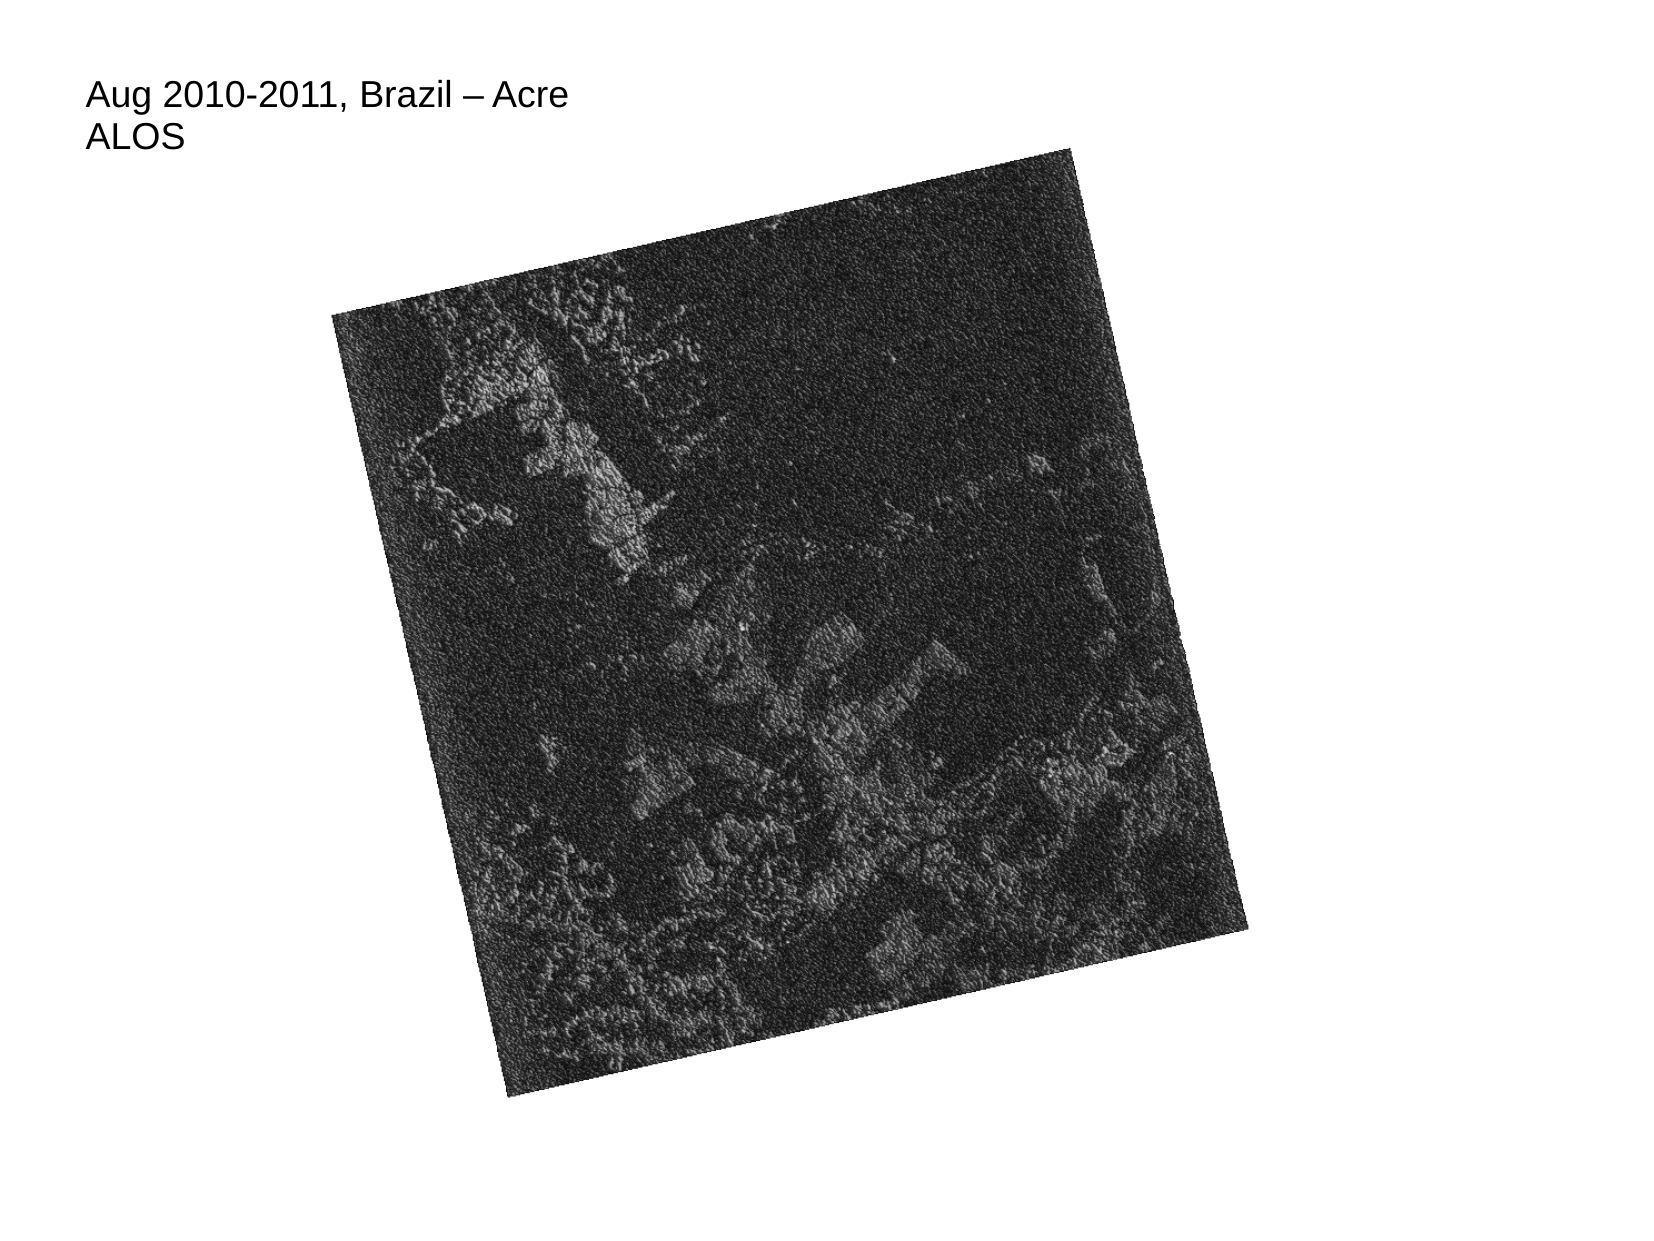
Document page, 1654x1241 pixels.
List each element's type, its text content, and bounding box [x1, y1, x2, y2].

picture [328, 141, 1252, 1099]
text_box Aug 2010-2011, Brazil – Acre ALOS [70, 66, 756, 208]
